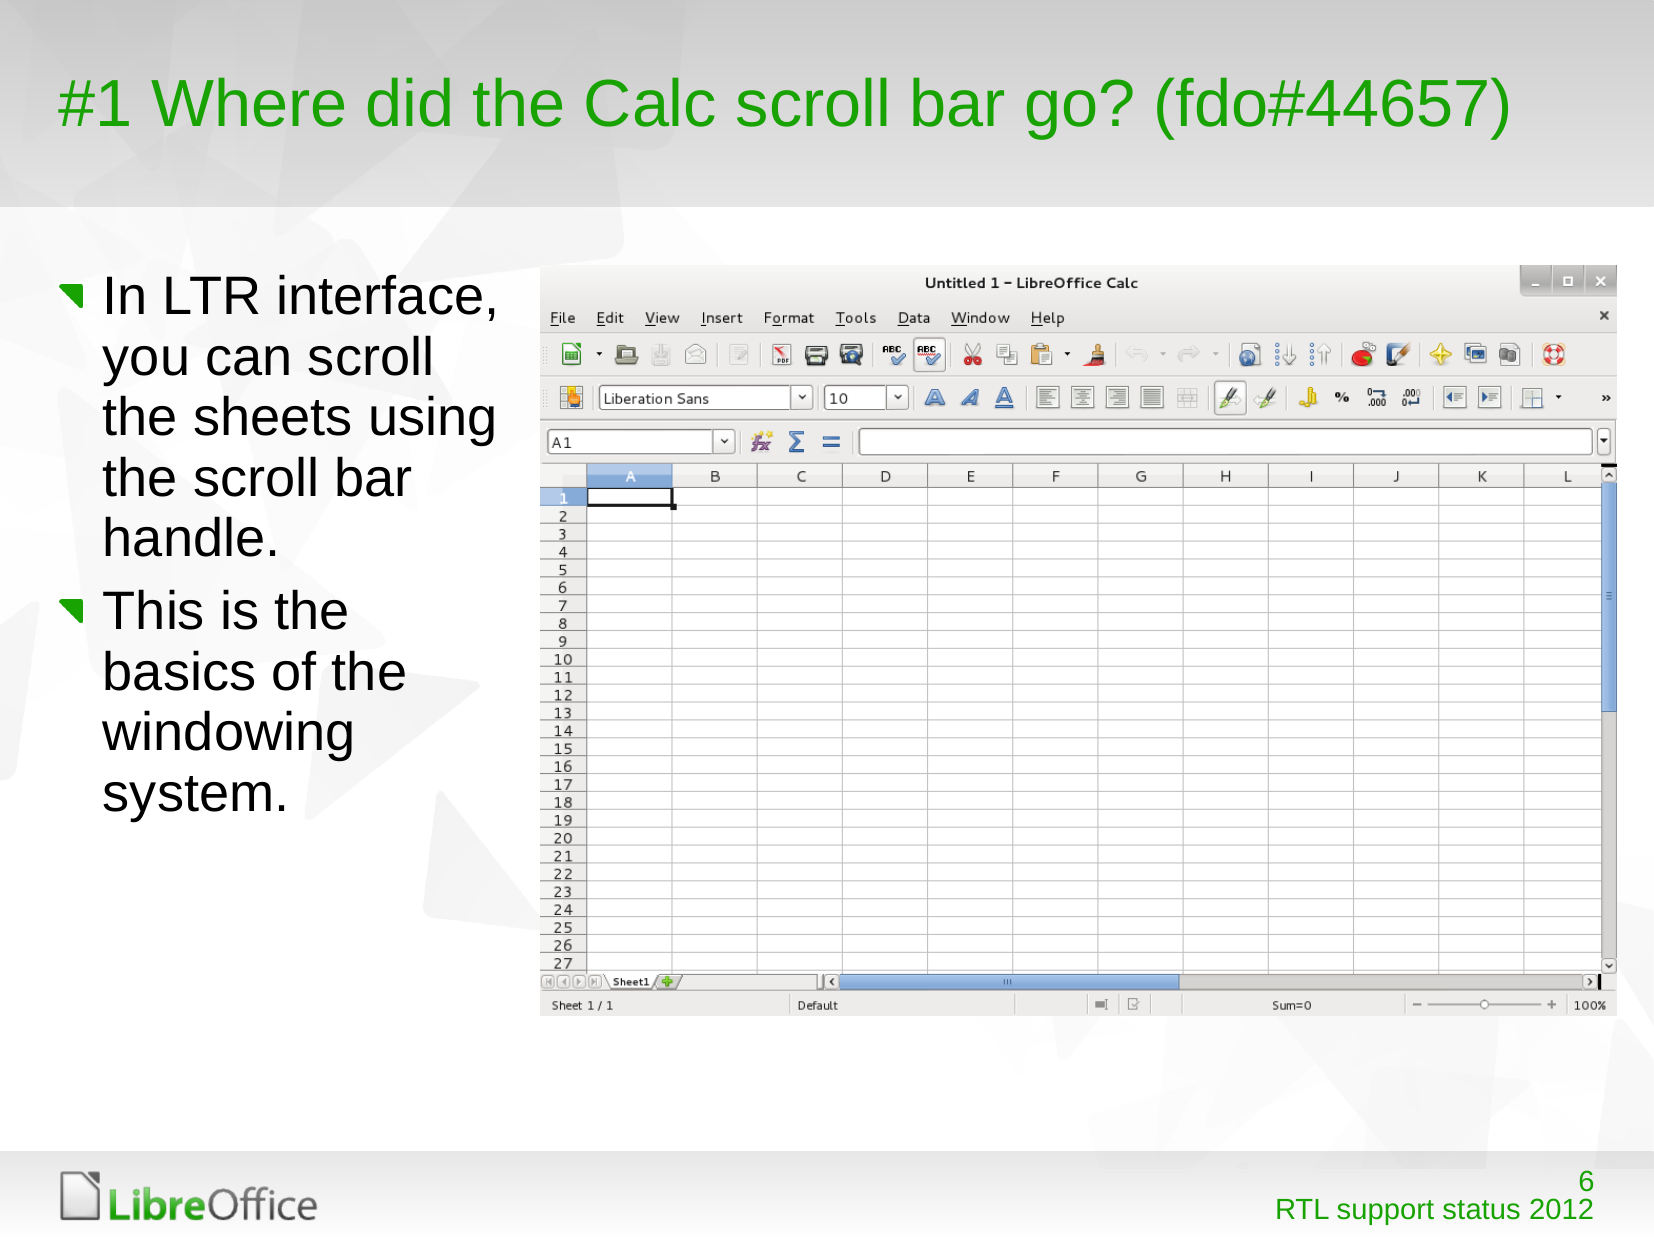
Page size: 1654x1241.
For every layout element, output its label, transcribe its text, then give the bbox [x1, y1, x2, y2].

picture [0, 0, 1654, 1169]
picture [41, 1152, 337, 1240]
list In LTR interface, you can scroll the sheets using the scroll bar handle. This is the basics of the windowing system. [59, 265, 502, 986]
title #1 Where did the Calc scroll bar go? (fdo#44657) [59, 29, 1595, 178]
